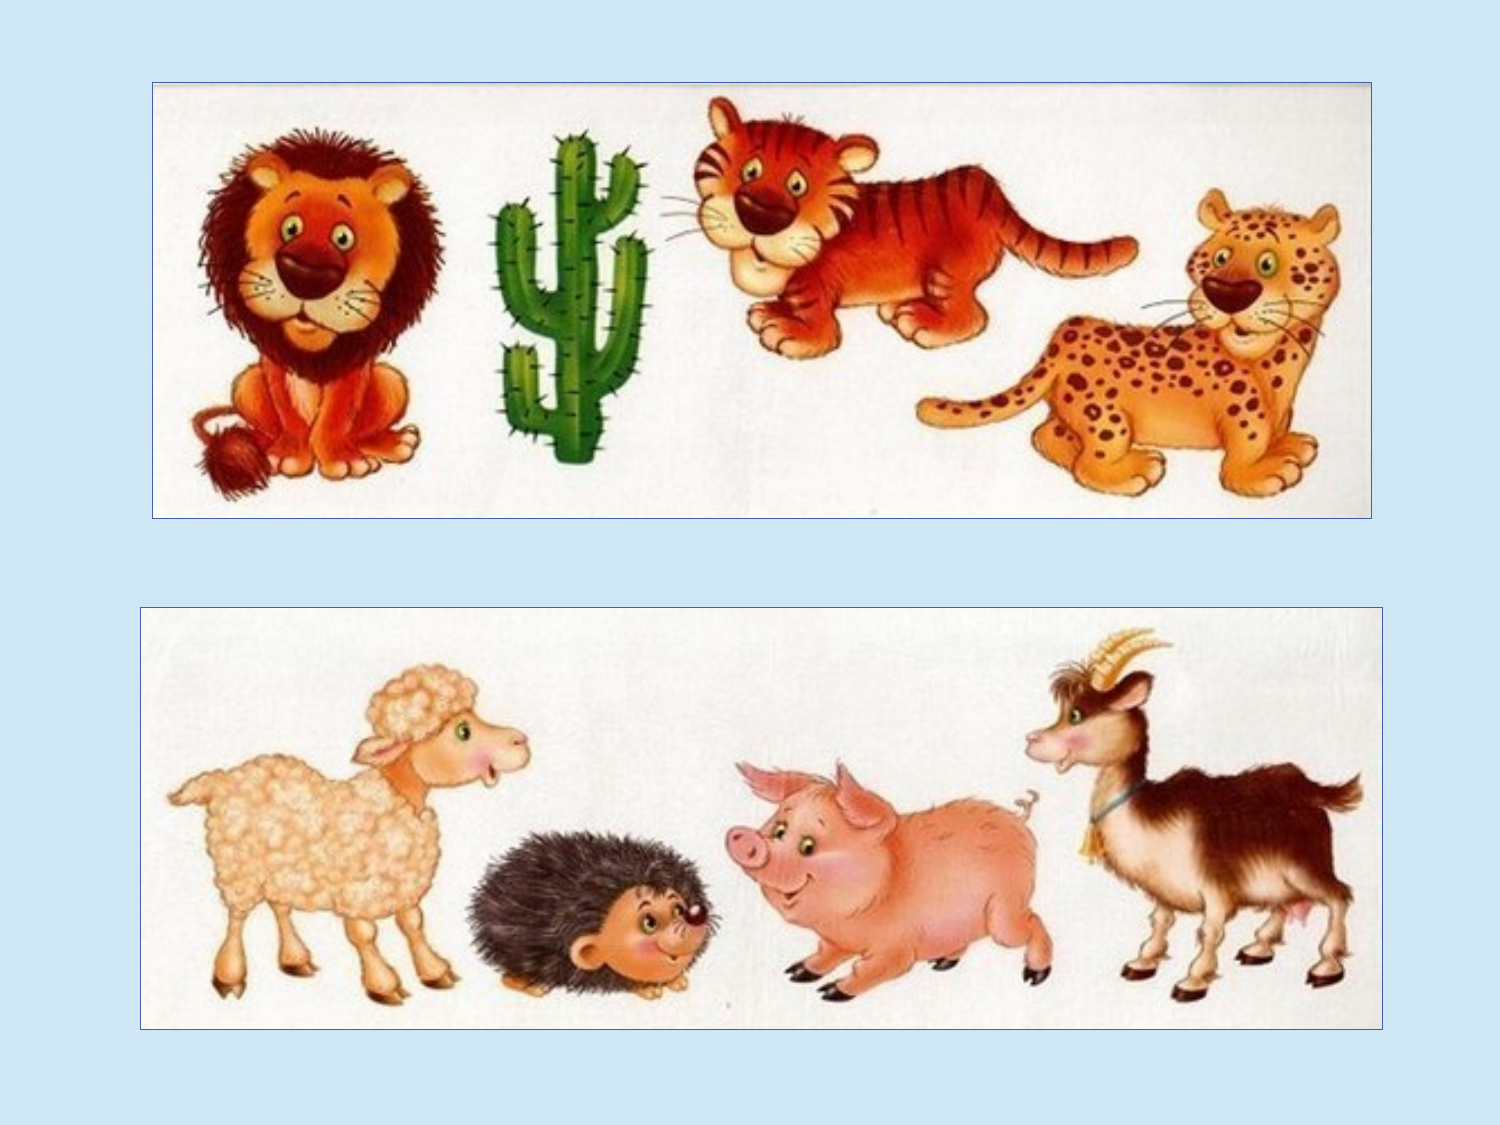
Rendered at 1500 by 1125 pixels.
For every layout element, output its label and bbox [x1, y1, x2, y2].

picture [140, 607, 1383, 1030]
picture [152, 82, 1372, 519]
